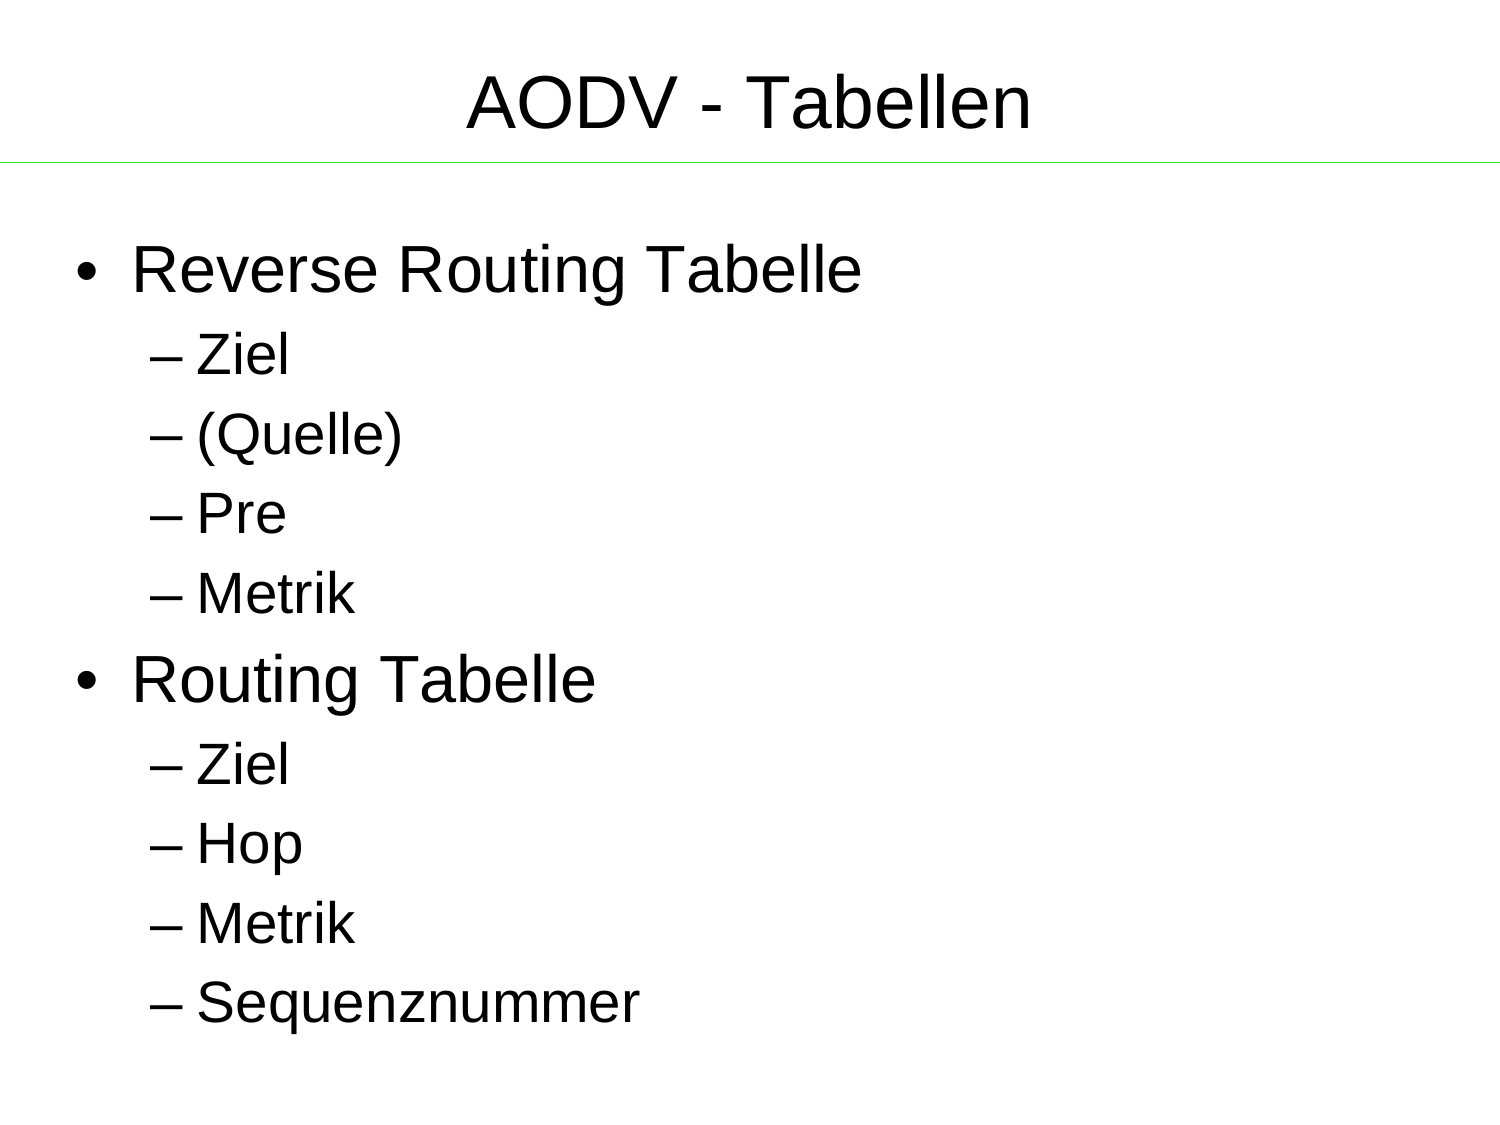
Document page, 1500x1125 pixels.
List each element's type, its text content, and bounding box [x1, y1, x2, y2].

list Reverse Routing Tabelle Ziel (Quelle) Pre Metrik Routing Tabelle Ziel Hop Metrik Sequenznummer [75, 232, 1426, 1034]
title AODV - Tabellen [75, 57, 1426, 148]
